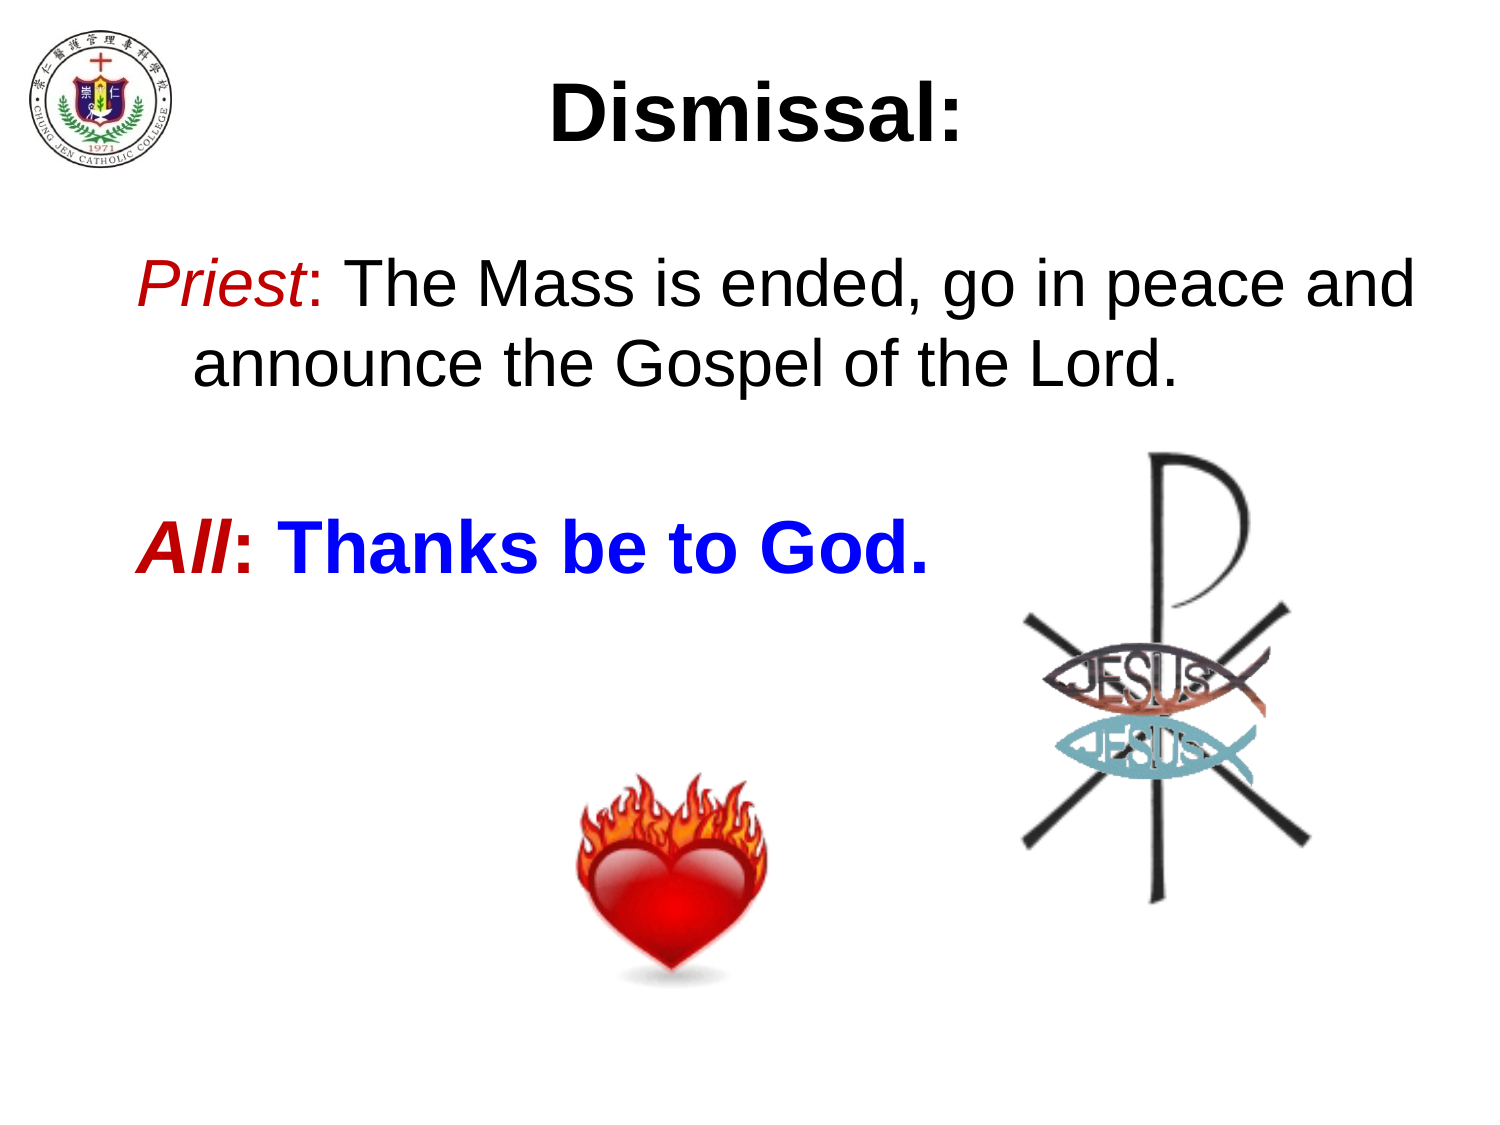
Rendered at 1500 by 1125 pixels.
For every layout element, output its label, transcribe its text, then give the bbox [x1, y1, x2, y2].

picture [560, 769, 786, 995]
title Dismissal: [150, 31, 1365, 185]
list Priest: The Mass is ended, go in peace and announce the Gospel of the Lord. All: Thanks be to God. [64, 231, 1449, 994]
picture [986, 420, 1353, 930]
